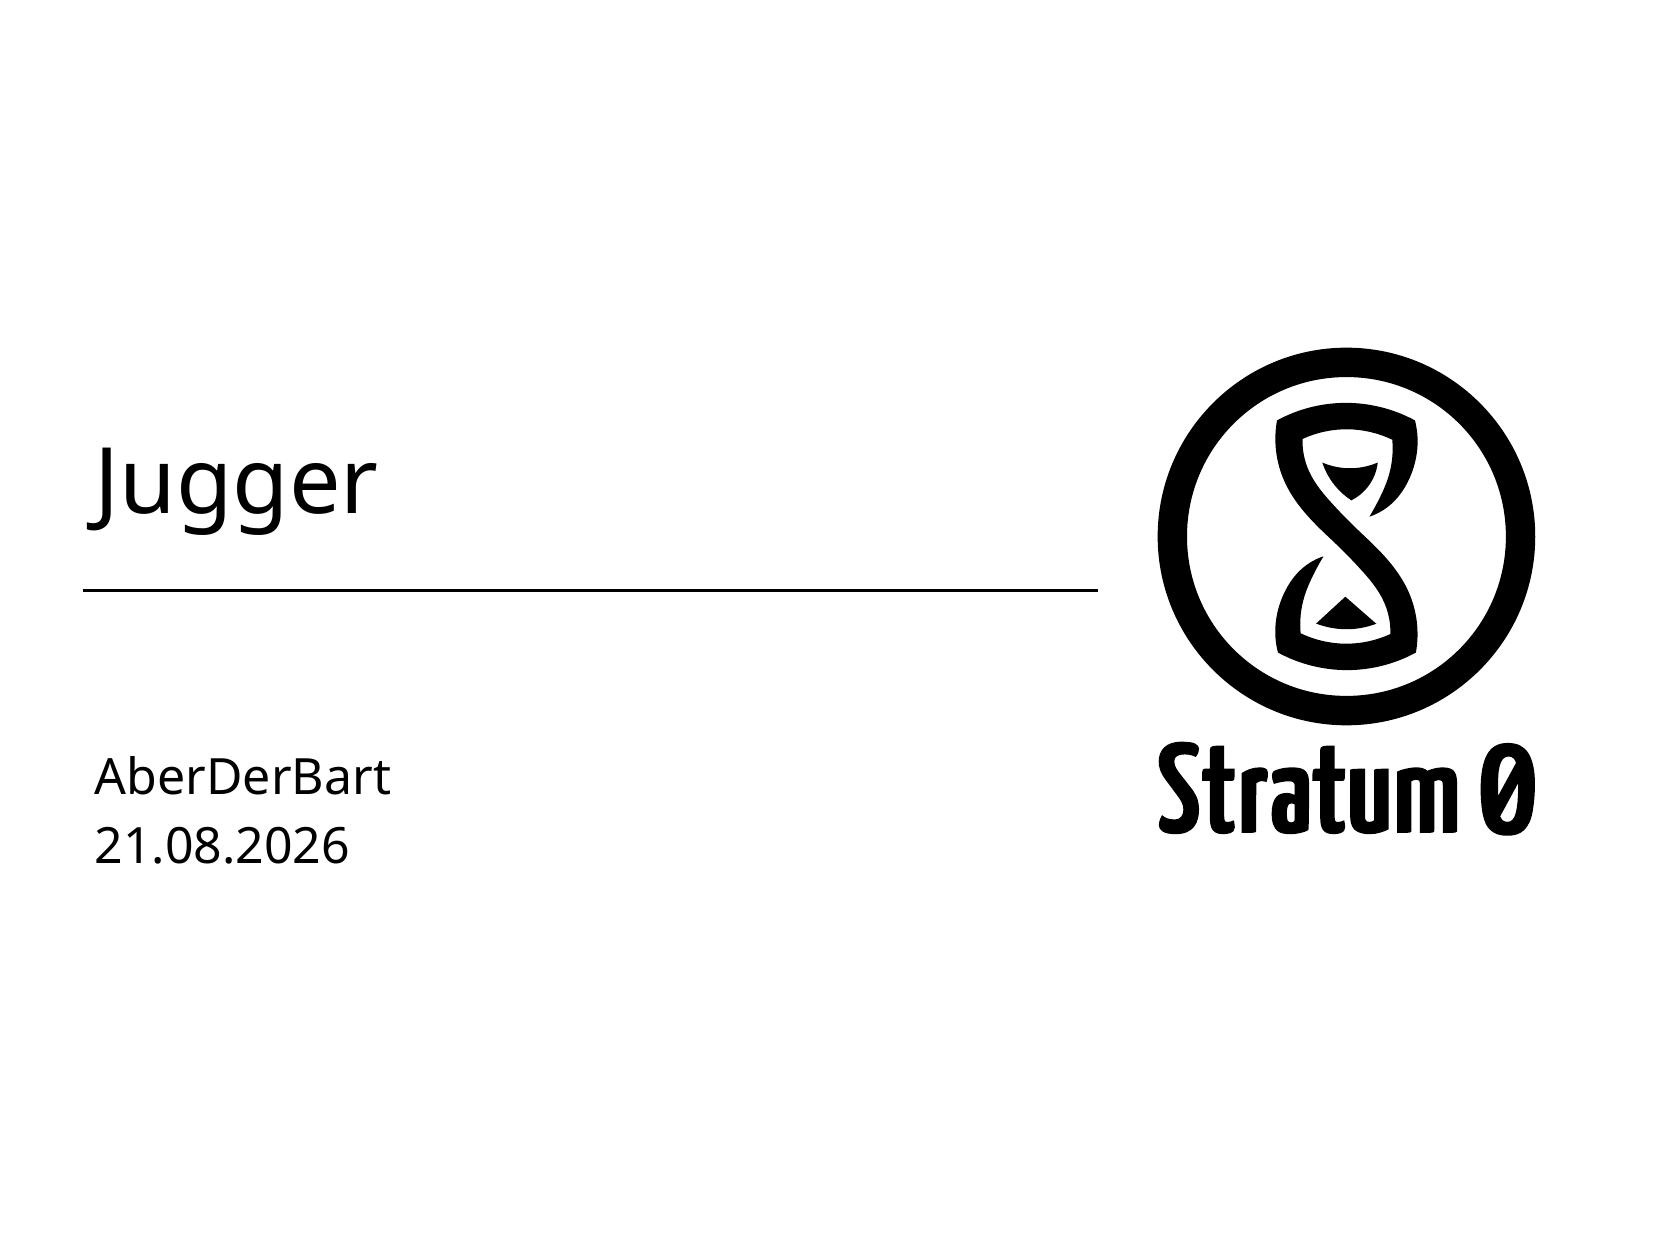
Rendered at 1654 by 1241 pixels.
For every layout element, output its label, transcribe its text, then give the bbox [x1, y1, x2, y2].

title Jugger [94, 372, 1074, 585]
picture [1074, 318, 1619, 863]
title AberDerBart 13.10.2016 [94, 596, 1111, 886]
